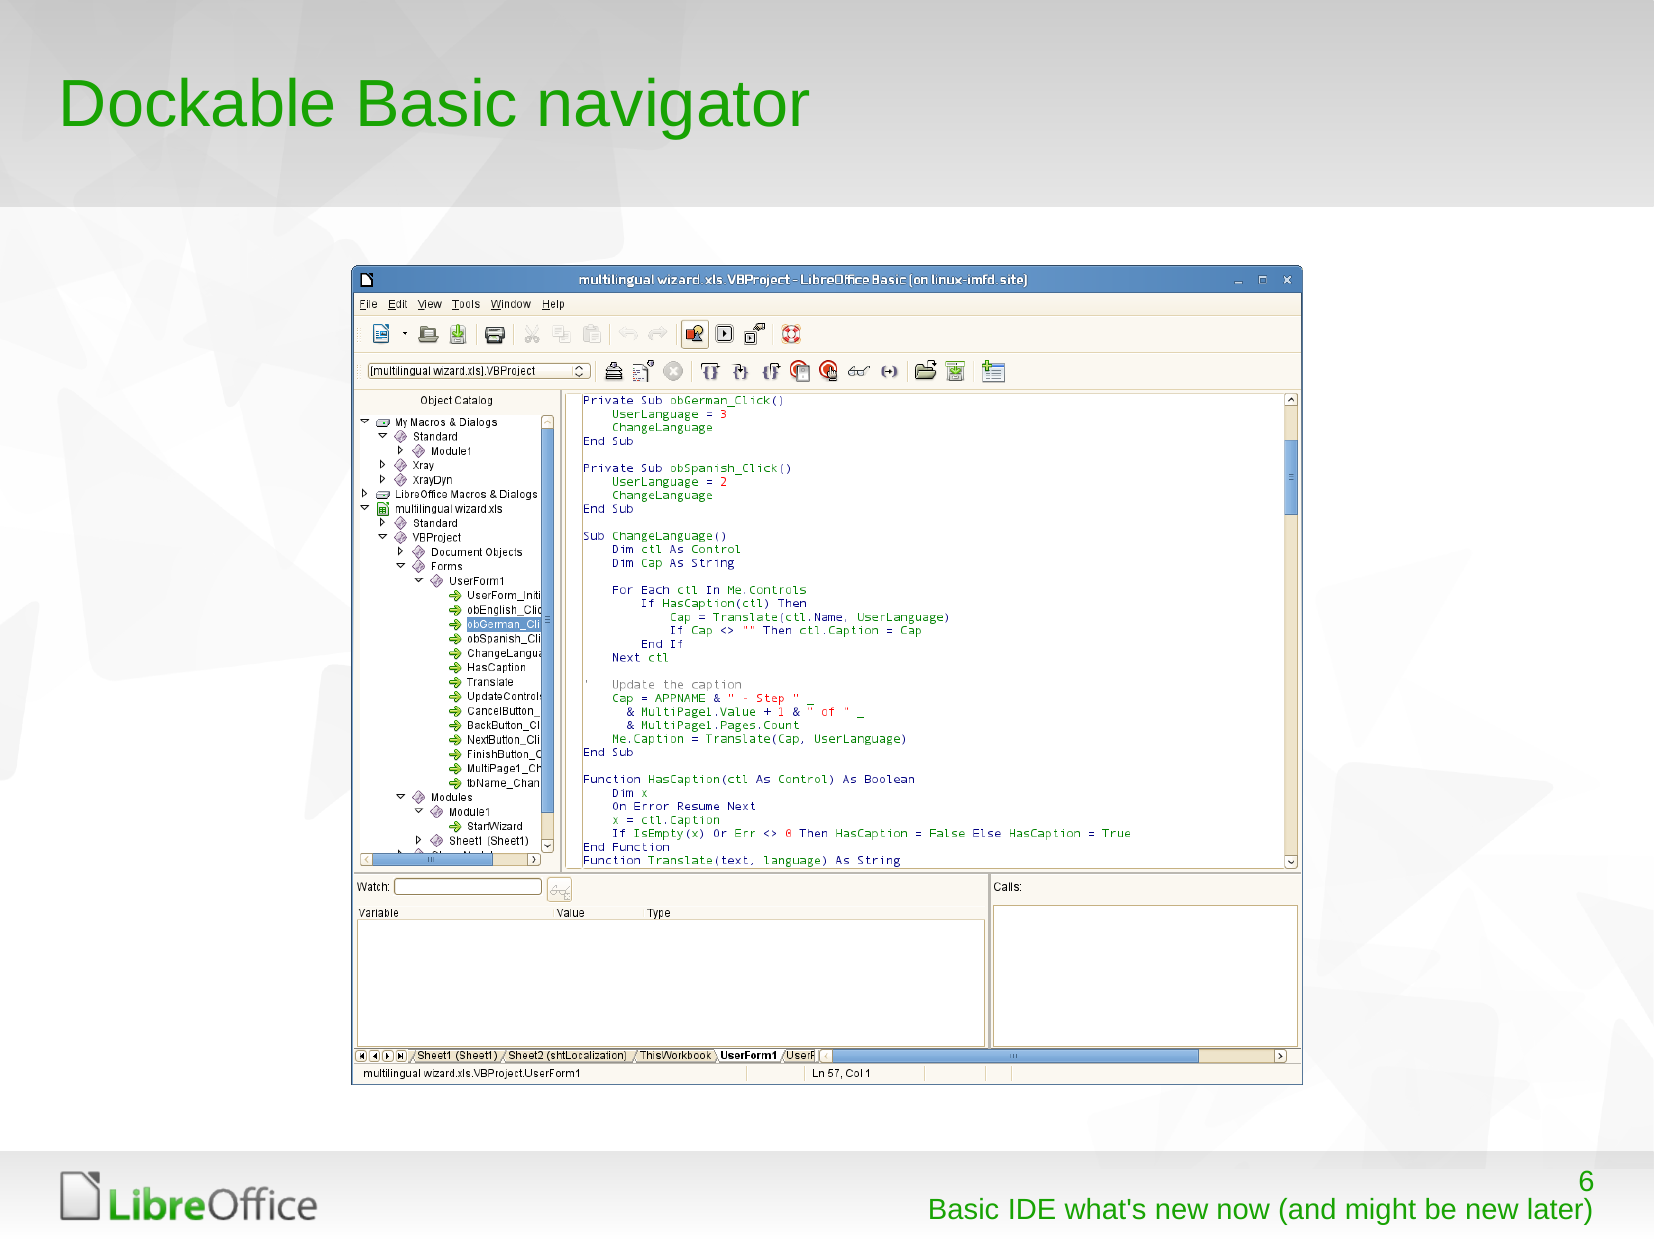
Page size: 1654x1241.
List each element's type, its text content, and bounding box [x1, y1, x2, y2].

title Dockable Basic navigator [59, 29, 1595, 178]
picture [0, 0, 1654, 1169]
picture [41, 1152, 337, 1240]
